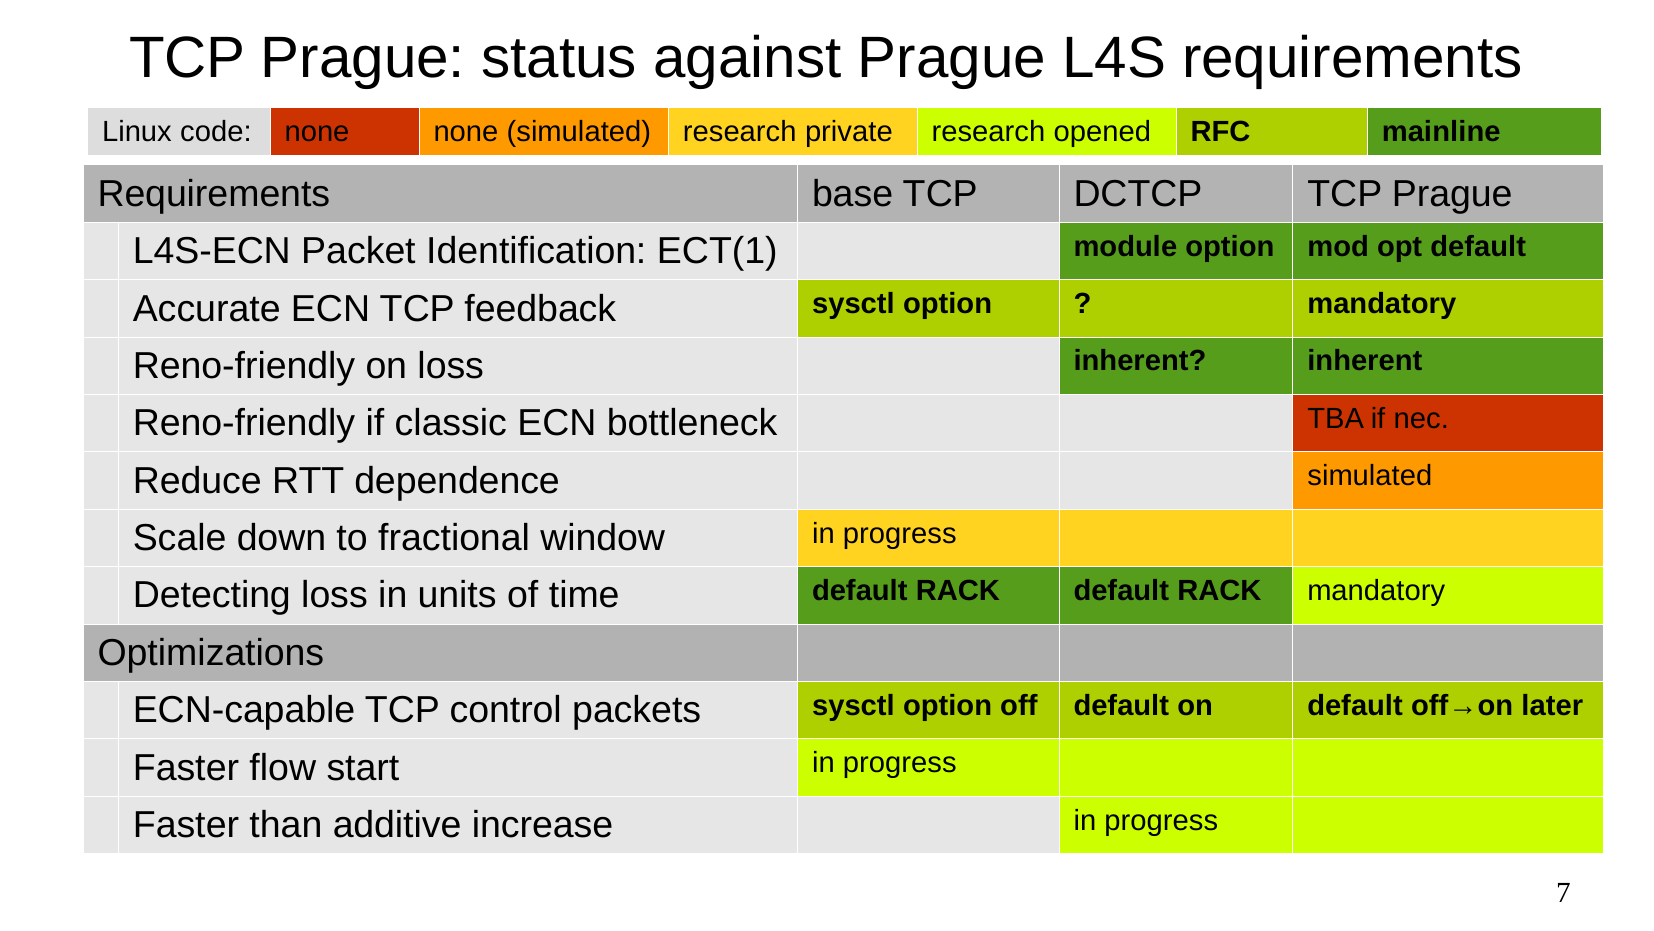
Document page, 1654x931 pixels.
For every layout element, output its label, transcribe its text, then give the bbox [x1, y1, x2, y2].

table_cell [1060, 452, 1292, 509]
table_cell Reduce RTT dependence [119, 452, 797, 509]
table_cell default RACK [1060, 567, 1292, 624]
table_cell [84, 223, 118, 279]
table_cell ? [1060, 280, 1292, 337]
table_cell mandatory [1293, 280, 1603, 337]
table_cell Faster flow start [119, 739, 797, 796]
table_cell [84, 797, 118, 853]
table_cell simulated [1293, 452, 1603, 509]
table_header none [271, 108, 419, 155]
table_cell inherent [1293, 338, 1603, 394]
table_header DCTCP [1060, 165, 1292, 222]
table_header research opened [918, 108, 1176, 155]
table_cell [798, 452, 1059, 509]
table_cell [84, 682, 118, 738]
table_cell Reno-friendly if classic ECN bottleneck [119, 395, 797, 451]
table_cell inherent? [1060, 338, 1292, 394]
table_cell [1060, 625, 1292, 681]
table_header base TCP [798, 165, 1059, 222]
table_cell module option [1060, 223, 1292, 279]
table_cell [84, 452, 118, 509]
table_header TCP Prague [1293, 165, 1603, 222]
table_cell [84, 510, 118, 566]
table_cell [798, 395, 1059, 451]
table_cell Faster than additive increase [119, 797, 797, 853]
table_header Linux code: [88, 108, 270, 155]
table_cell ECN-capable TCP control packets [119, 682, 797, 738]
table_cell [798, 797, 1059, 853]
table_cell [798, 223, 1059, 279]
table_cell [84, 395, 118, 451]
title TCP Prague: status against Prague L4S requirements [82, 6, 1571, 109]
table_cell [798, 338, 1059, 394]
table_header none (simulated) [420, 108, 668, 155]
table_cell [1060, 510, 1292, 566]
table_cell Scale down to fractional window [119, 510, 797, 566]
table_cell Accurate ECN TCP feedback [119, 280, 797, 337]
table_cell [1293, 797, 1603, 853]
table_cell mod opt default [1293, 223, 1603, 279]
table_cell [1060, 395, 1292, 451]
table_cell [84, 739, 118, 796]
table_header mainline [1368, 108, 1601, 155]
table_cell in progress [798, 510, 1059, 566]
table_header RFC [1177, 108, 1367, 155]
table_cell Reno-friendly on loss [119, 338, 797, 394]
table_cell in progress [1060, 797, 1292, 853]
table_cell [798, 625, 1059, 681]
table_cell [1060, 739, 1292, 796]
table_cell mandatory [1293, 567, 1603, 624]
table_header research private [669, 108, 917, 155]
table_cell [1293, 625, 1603, 681]
table_cell L4S-ECN Packet Identification: ECT(1) [119, 223, 797, 279]
table_cell in progress [798, 739, 1059, 796]
table_cell default RACK [798, 567, 1059, 624]
table_cell [1293, 739, 1603, 796]
table_cell Detecting loss in units of time [119, 567, 797, 624]
table_header Requirements [84, 165, 797, 222]
table_cell [84, 280, 118, 337]
table_cell TBA if nec. [1293, 395, 1603, 451]
table_cell default on [1060, 682, 1292, 738]
table_cell sysctl option off [798, 682, 1059, 738]
table_cell default off→on later [1293, 682, 1603, 738]
table_cell sysctl option [798, 280, 1059, 337]
table_cell [84, 567, 118, 624]
table_cell Optimizations [84, 625, 797, 681]
table_cell [1293, 510, 1603, 566]
table_cell [84, 338, 118, 394]
